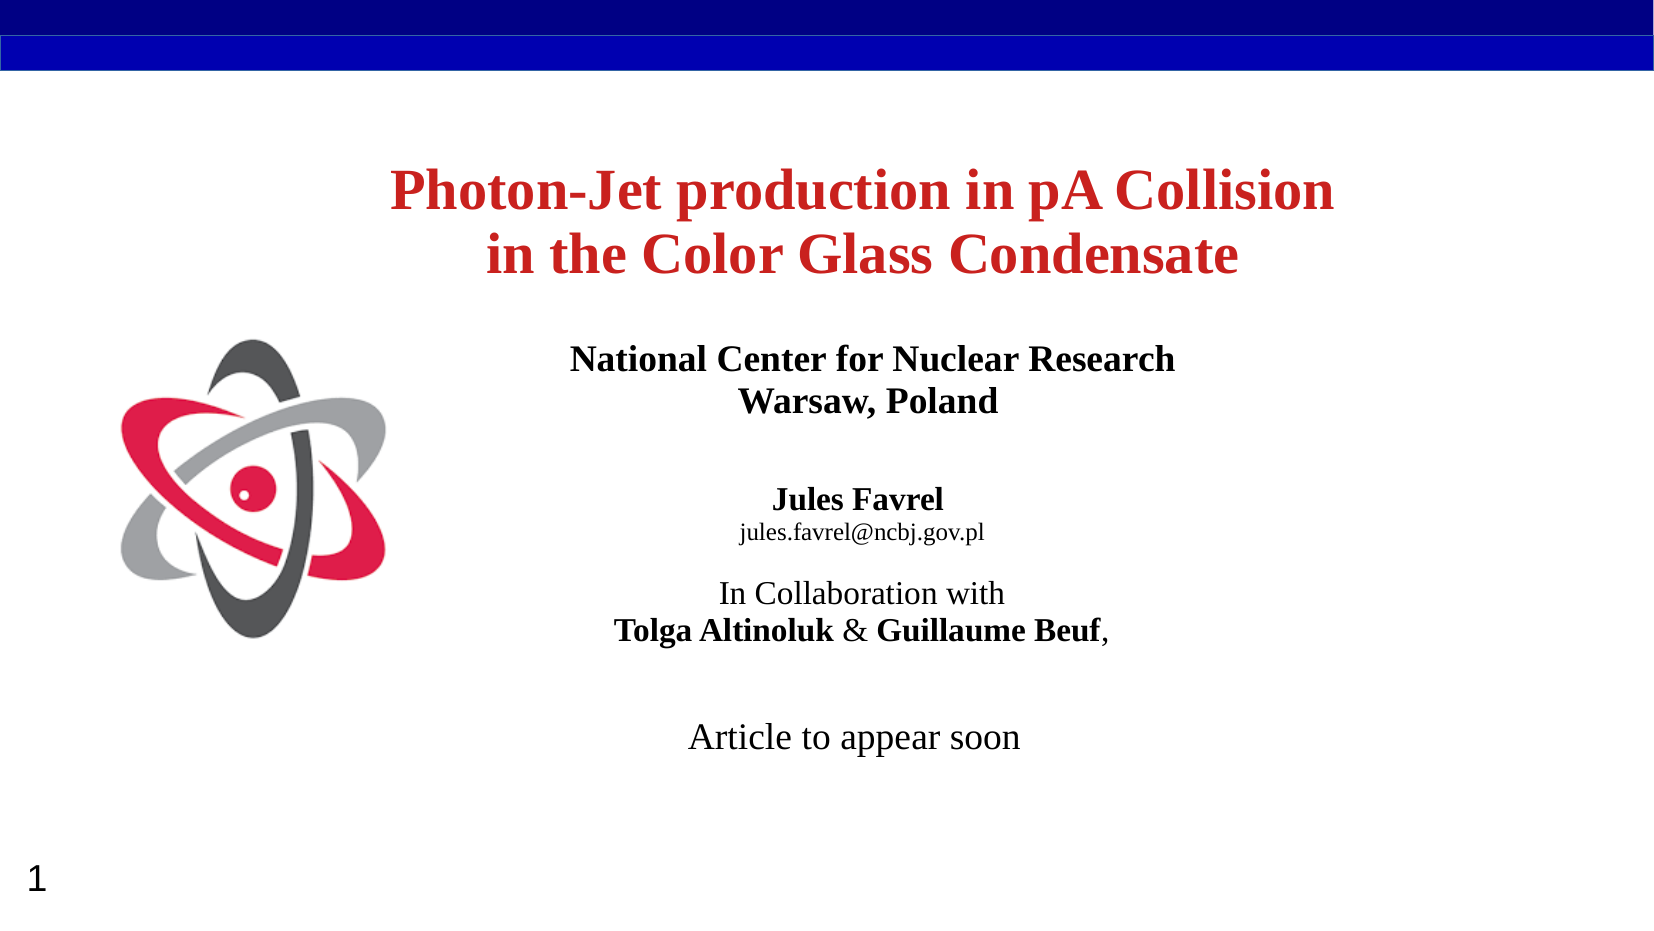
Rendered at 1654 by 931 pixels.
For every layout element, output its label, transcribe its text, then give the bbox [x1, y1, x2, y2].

text_box In Collaboration with Tolga Altinoluk & Guillaume Beuf, [59, 566, 1654, 689]
text_box Article to appear soon [673, 708, 1524, 761]
picture [94, 330, 414, 650]
text_box Jules Favrel jules.favrel@ncbj.gov.pl [637, 473, 1087, 566]
title Photon-Jet production in pA Collision in the Color Glass Condensate [118, 72, 1608, 436]
text_box <numéro> [11, 850, 641, 921]
text_box National Center for Nuclear Research Warsaw, Poland [414, 330, 1394, 472]
text_box [0, 0, 1654, 71]
